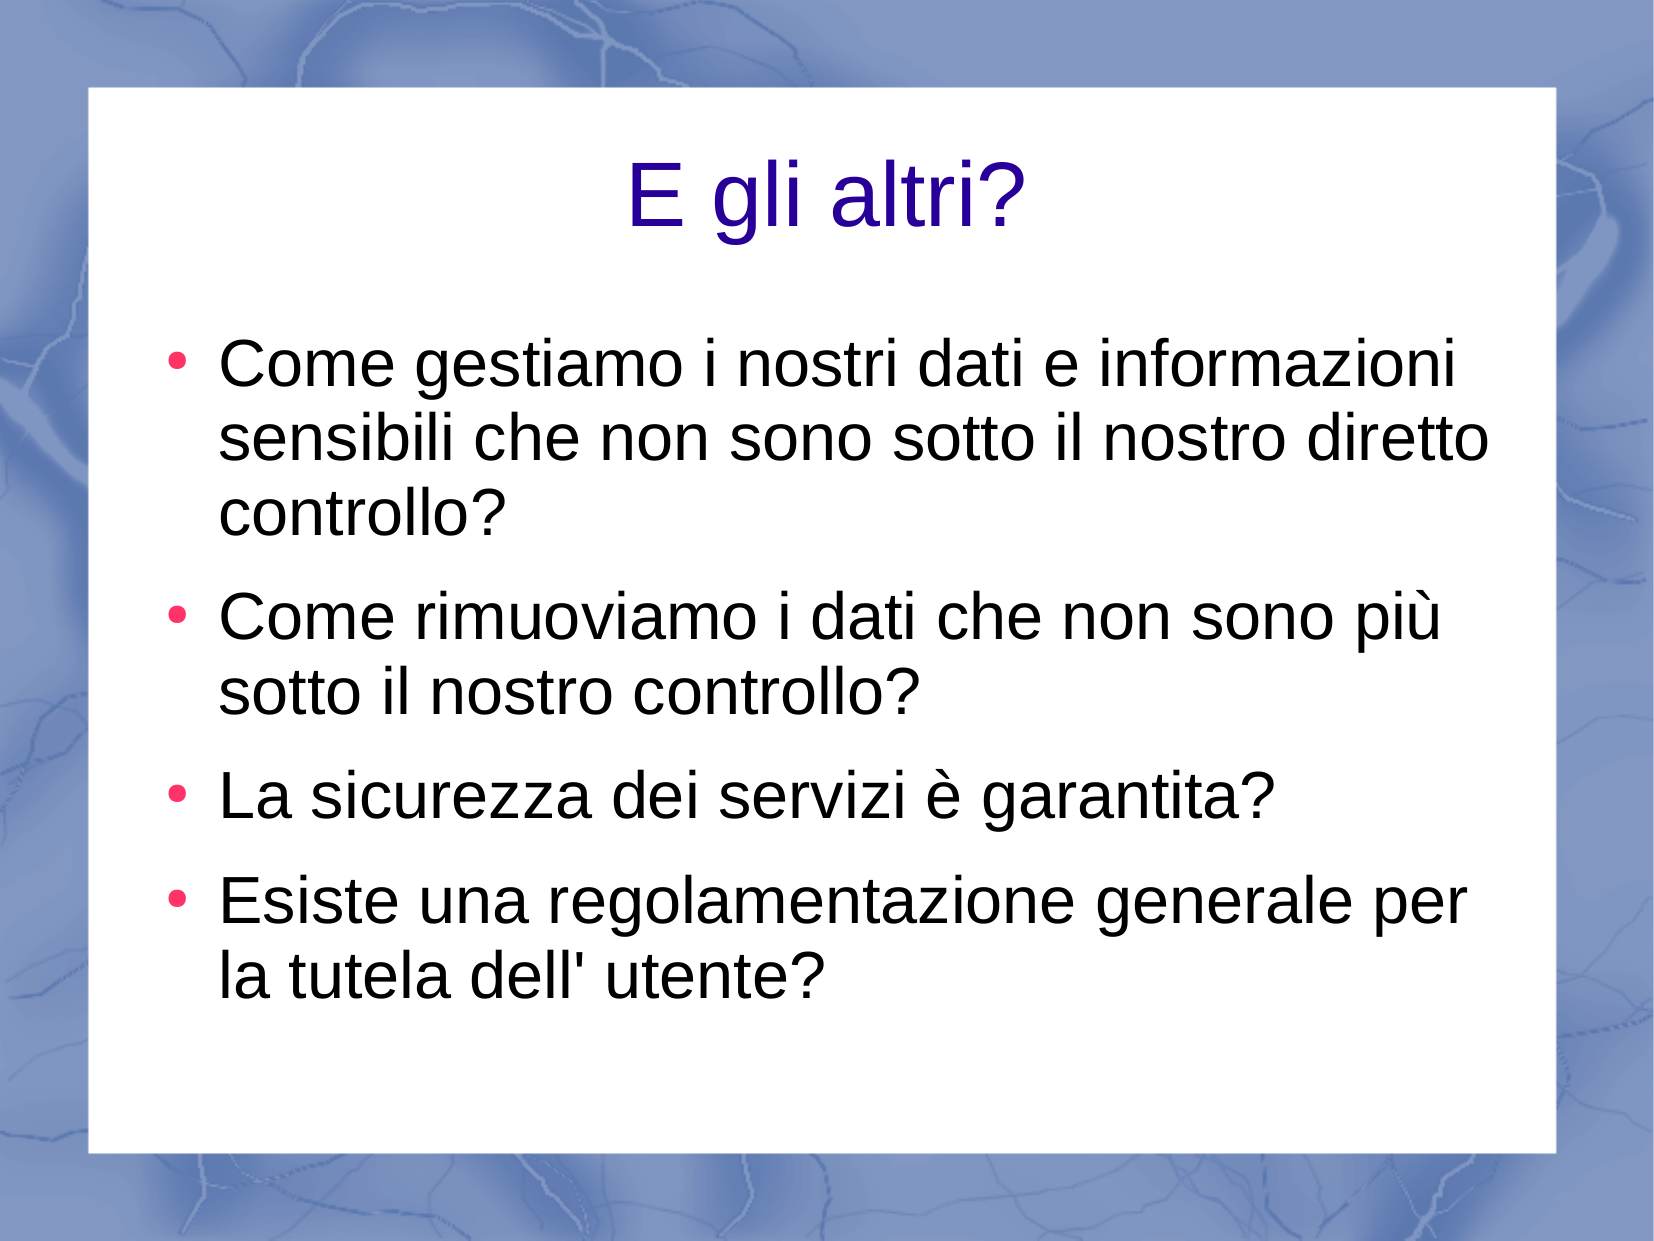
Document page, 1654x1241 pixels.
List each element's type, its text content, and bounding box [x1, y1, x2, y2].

list Come gestiamo i nostri dati e informazioni sensibili che non sono sotto il nostro diretto controllo? Come rimuoviamo i dati che non sono più sotto il nostro controllo? La sicurezza dei servizi è garantita? Esiste una regolamentazione generale per la tutela dell' utente? [147, 325, 1506, 1130]
title E gli altri? [118, 98, 1536, 291]
picture [0, 0, 1654, 1241]
